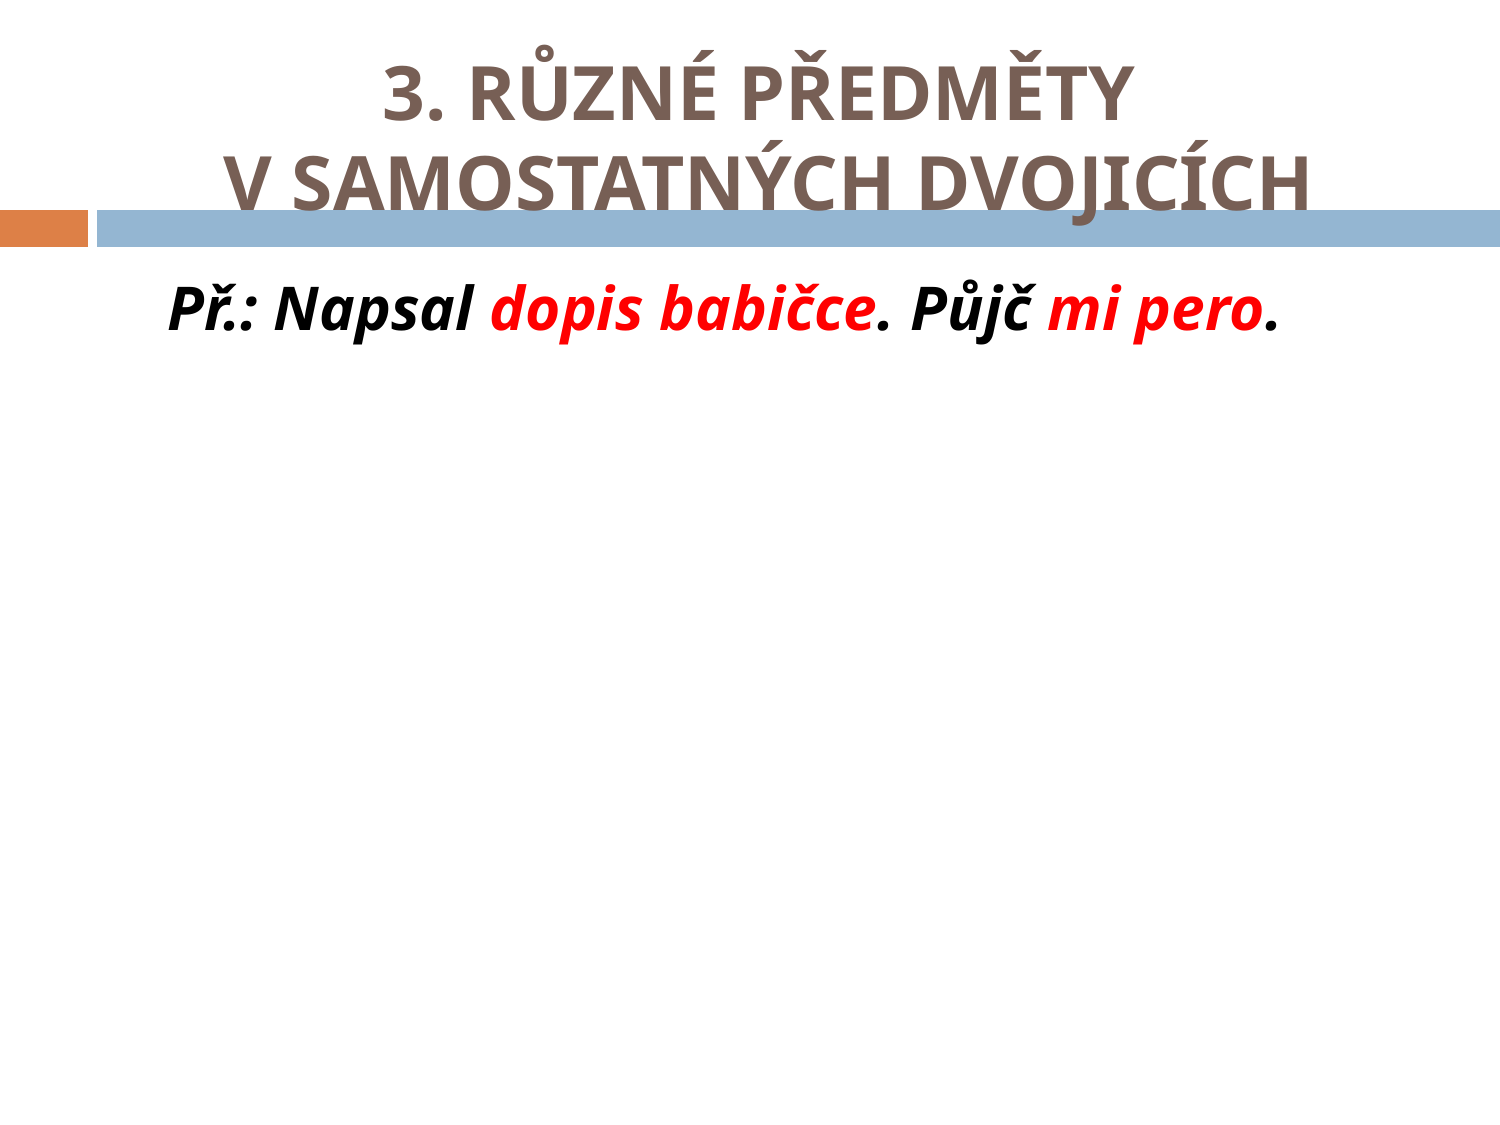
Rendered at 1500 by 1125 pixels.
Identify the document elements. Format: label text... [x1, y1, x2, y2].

list Př.: Napsal dopis babičce. Půjč mi pero. [100, 262, 1438, 1000]
title 3. RŮZNÉ PŘEDMĚTY V SAMOSTATNÝCH DVOJICÍCH [100, 37, 1438, 201]
